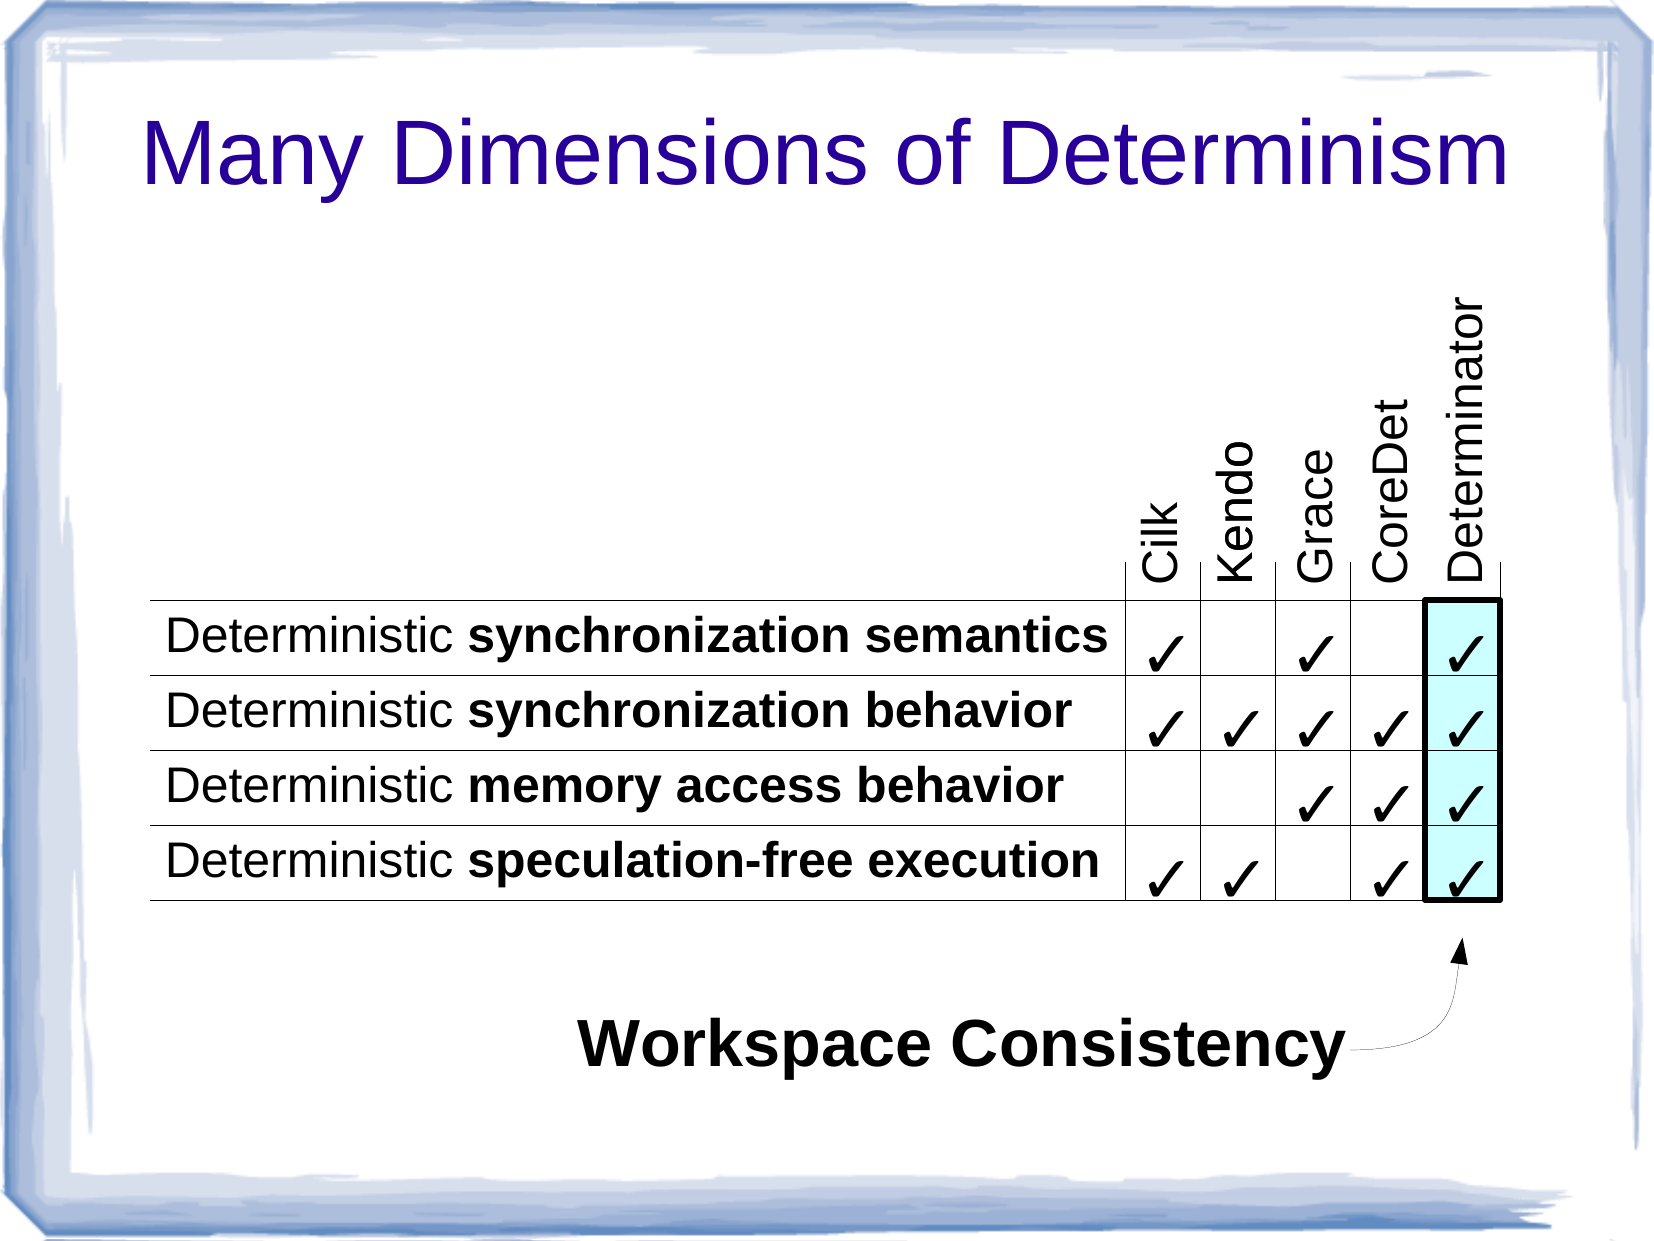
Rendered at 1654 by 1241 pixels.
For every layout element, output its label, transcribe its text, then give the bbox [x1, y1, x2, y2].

text_box Grace [1279, 337, 1351, 600]
text_box ✓ [1426, 750, 1501, 825]
text_box Cilk [1125, 337, 1196, 600]
text_box ✓ [1275, 600, 1351, 675]
picture [0, 0, 1654, 1241]
text_box ✓ [1425, 601, 1500, 675]
text_box ✓ [1125, 825, 1201, 919]
text_box Workspace Consistency [562, 998, 1388, 1088]
text_box ✓ [1426, 825, 1501, 919]
text_box ✓ [1125, 694, 1201, 769]
title Many Dimensions of Determinism [82, 49, 1571, 257]
text_box Deterministic synchronization behavior [150, 675, 1125, 750]
text_box CoreDet [1354, 337, 1426, 600]
text_box Deterministic synchronization semantics [150, 601, 1125, 675]
text_box ✓ [1426, 675, 1501, 750]
text_box ✓ [1201, 675, 1276, 769]
text_box ✓ [1350, 825, 1426, 919]
text_box ✓ [1201, 825, 1276, 919]
text_box Kendo [1200, 337, 1271, 600]
text_box ✓ [1350, 675, 1426, 750]
text_box ✓ [1350, 750, 1426, 825]
text_box Deterministic memory access behavior [150, 750, 1125, 825]
text_box ✓ [1275, 750, 1350, 844]
text_box Deterministic speculation-free execution [150, 825, 1125, 901]
text_box ✓ [1125, 600, 1201, 694]
text_box Determinator [1429, 262, 1501, 600]
text_box ✓ [1276, 675, 1350, 750]
